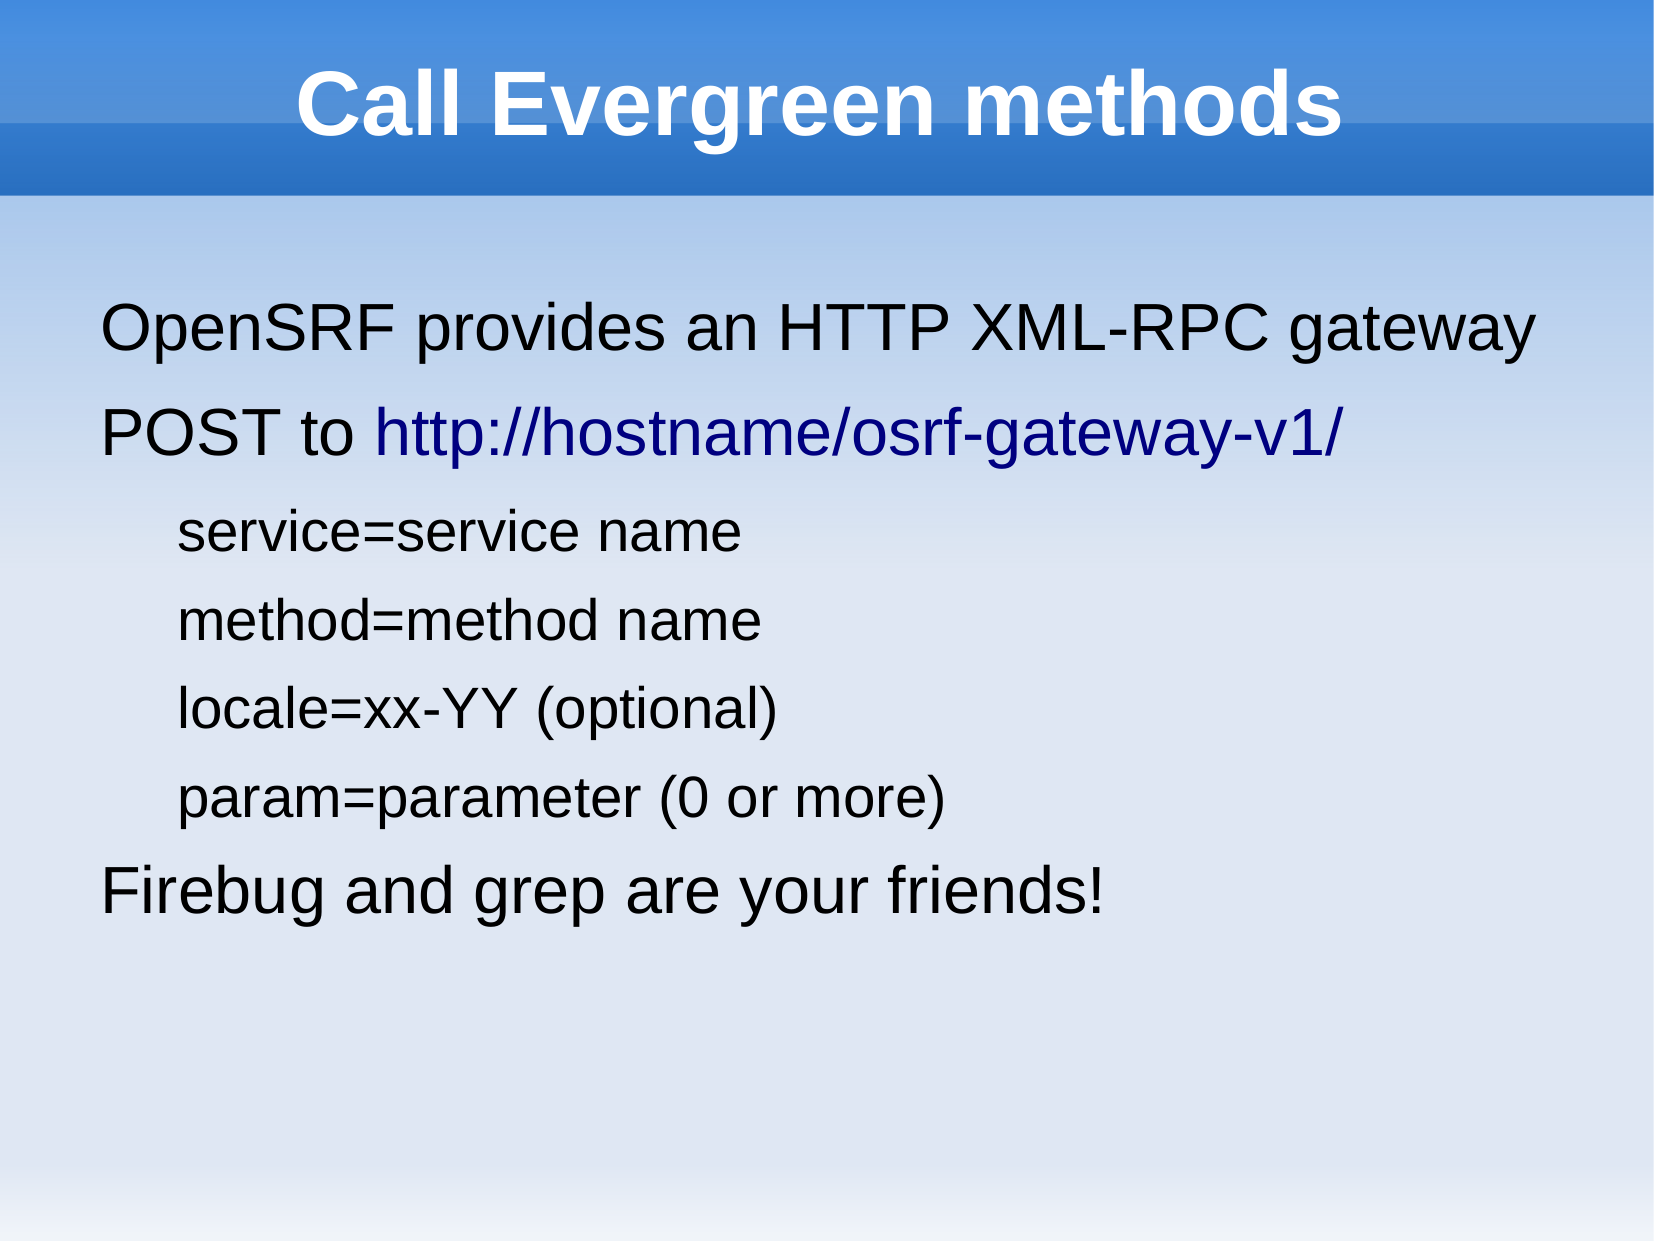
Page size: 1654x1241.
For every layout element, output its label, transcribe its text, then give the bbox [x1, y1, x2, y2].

title Call Evergreen methods [76, 0, 1565, 208]
picture [0, 0, 1654, 1241]
list OpenSRF provides an HTTP XML-RPC gateway POST to http://hostname/osrf-gateway-v1/ service=service name method=method name locale=xx-YY (optional) param=parameter (0 or more) Firebug and grep are your friends! [82, 290, 1571, 1109]
